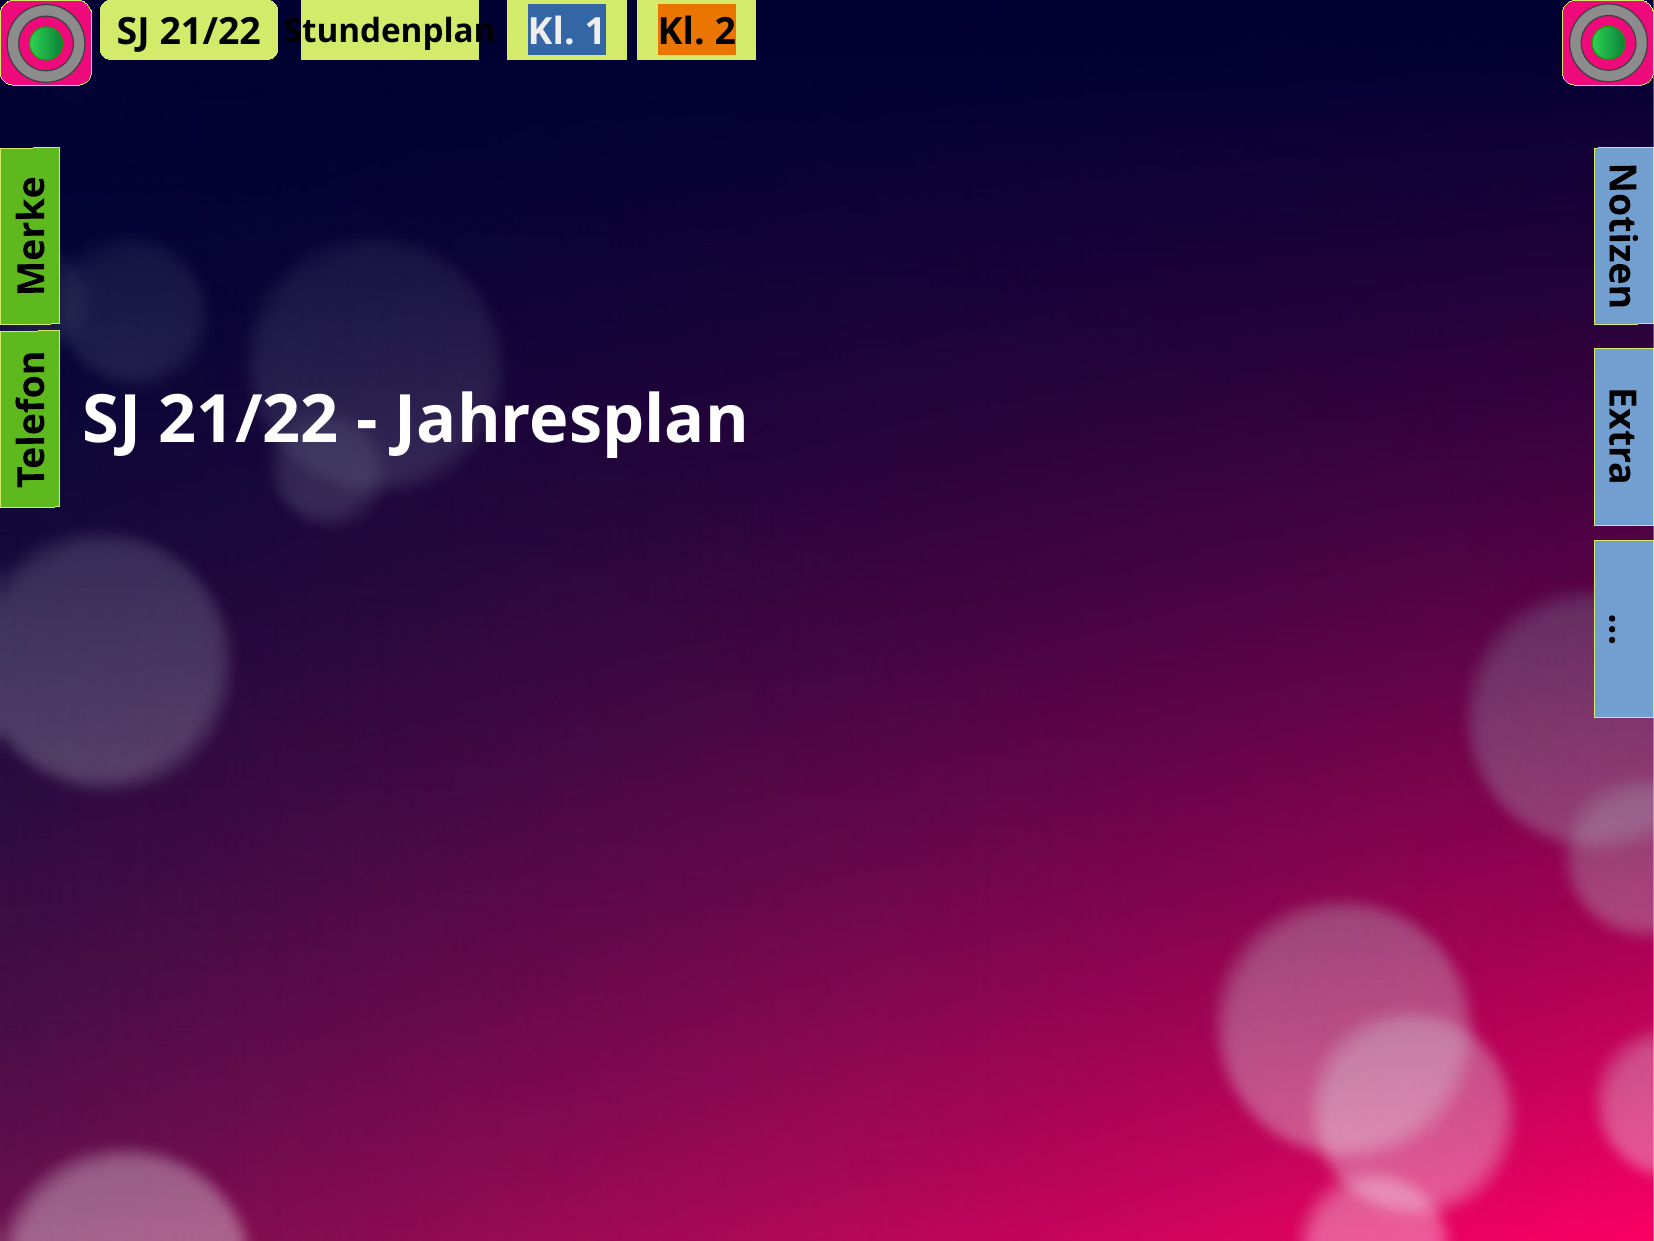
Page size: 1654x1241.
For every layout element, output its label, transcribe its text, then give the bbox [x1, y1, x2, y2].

picture [0, 0, 9, 9]
picture [1645, 0, 1654, 10]
title SJ 21/22 - Jahresplan [82, 312, 1571, 520]
picture [0, 0, 1654, 1241]
